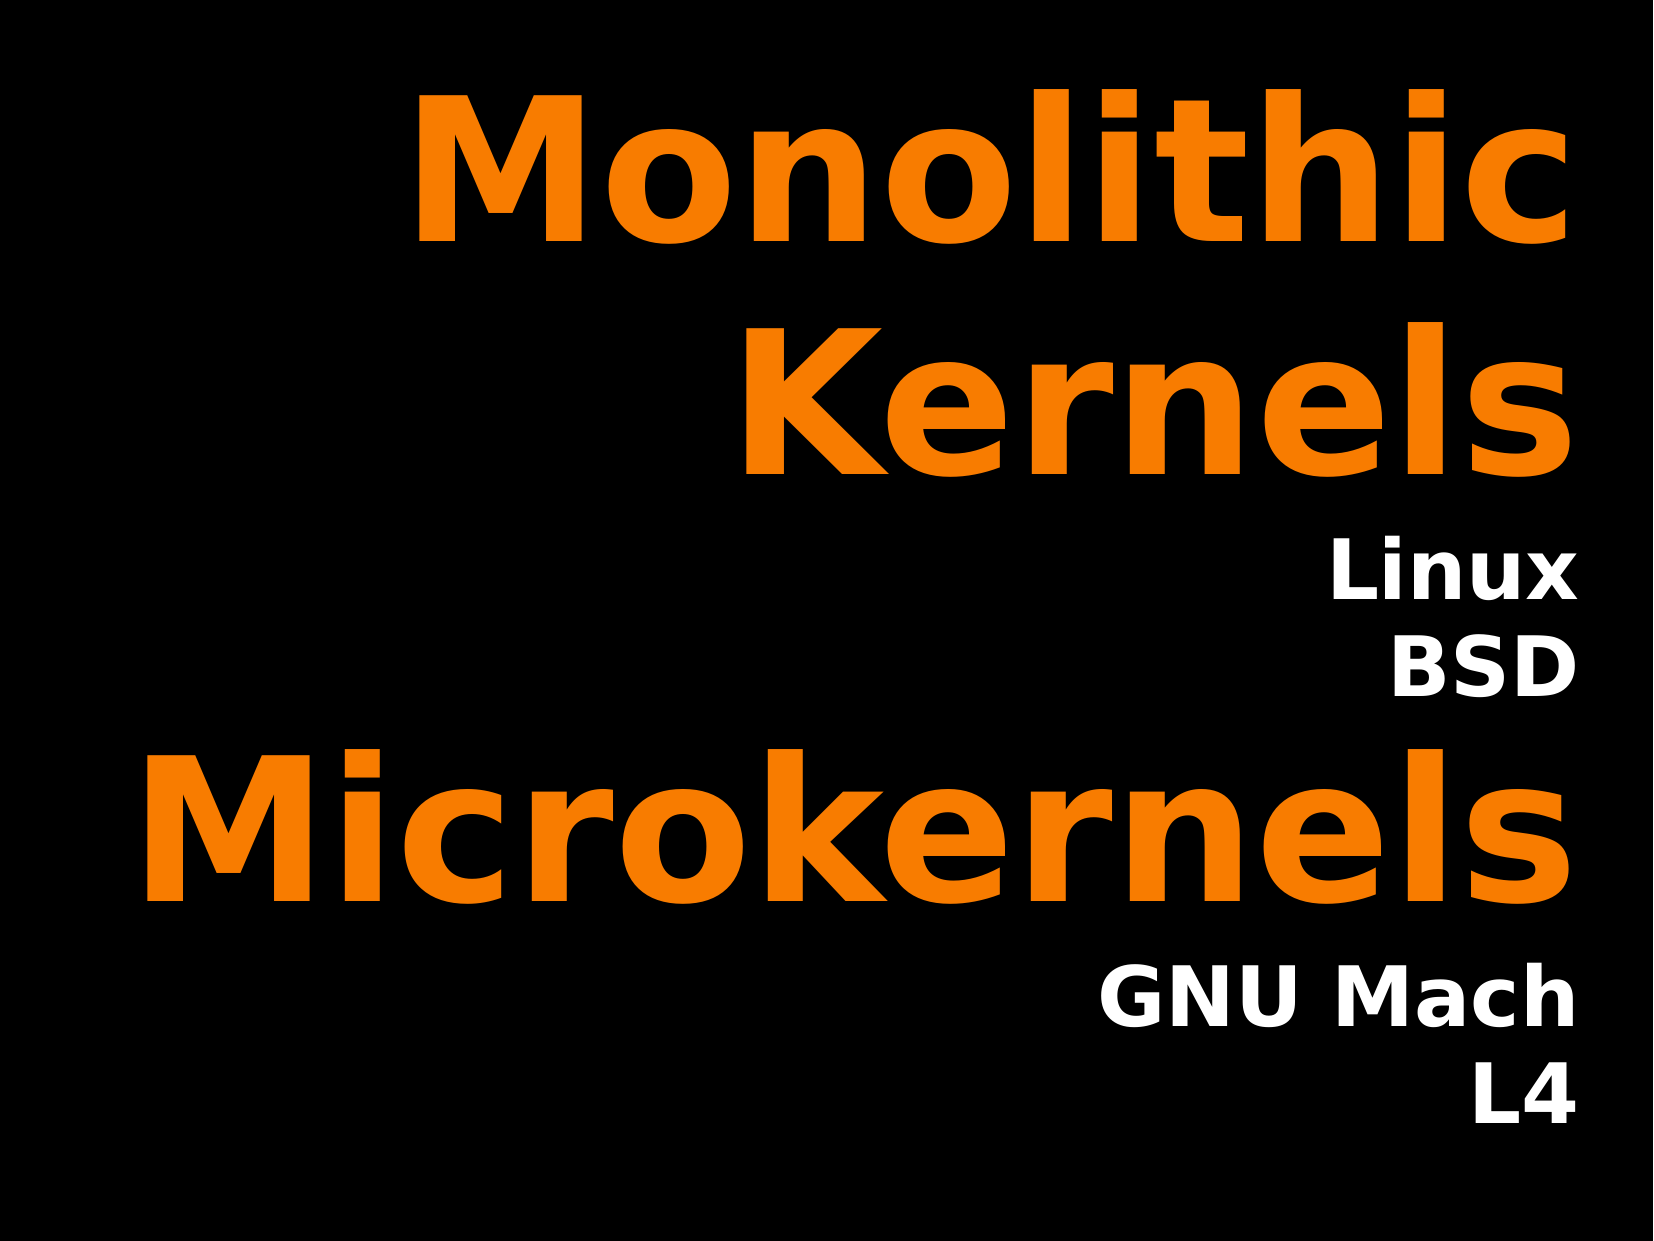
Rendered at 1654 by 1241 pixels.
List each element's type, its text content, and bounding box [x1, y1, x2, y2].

text_box Monolithic Kernels Linux BSD Microkernels GNU Mach L4 [29, 48, 1595, 1182]
